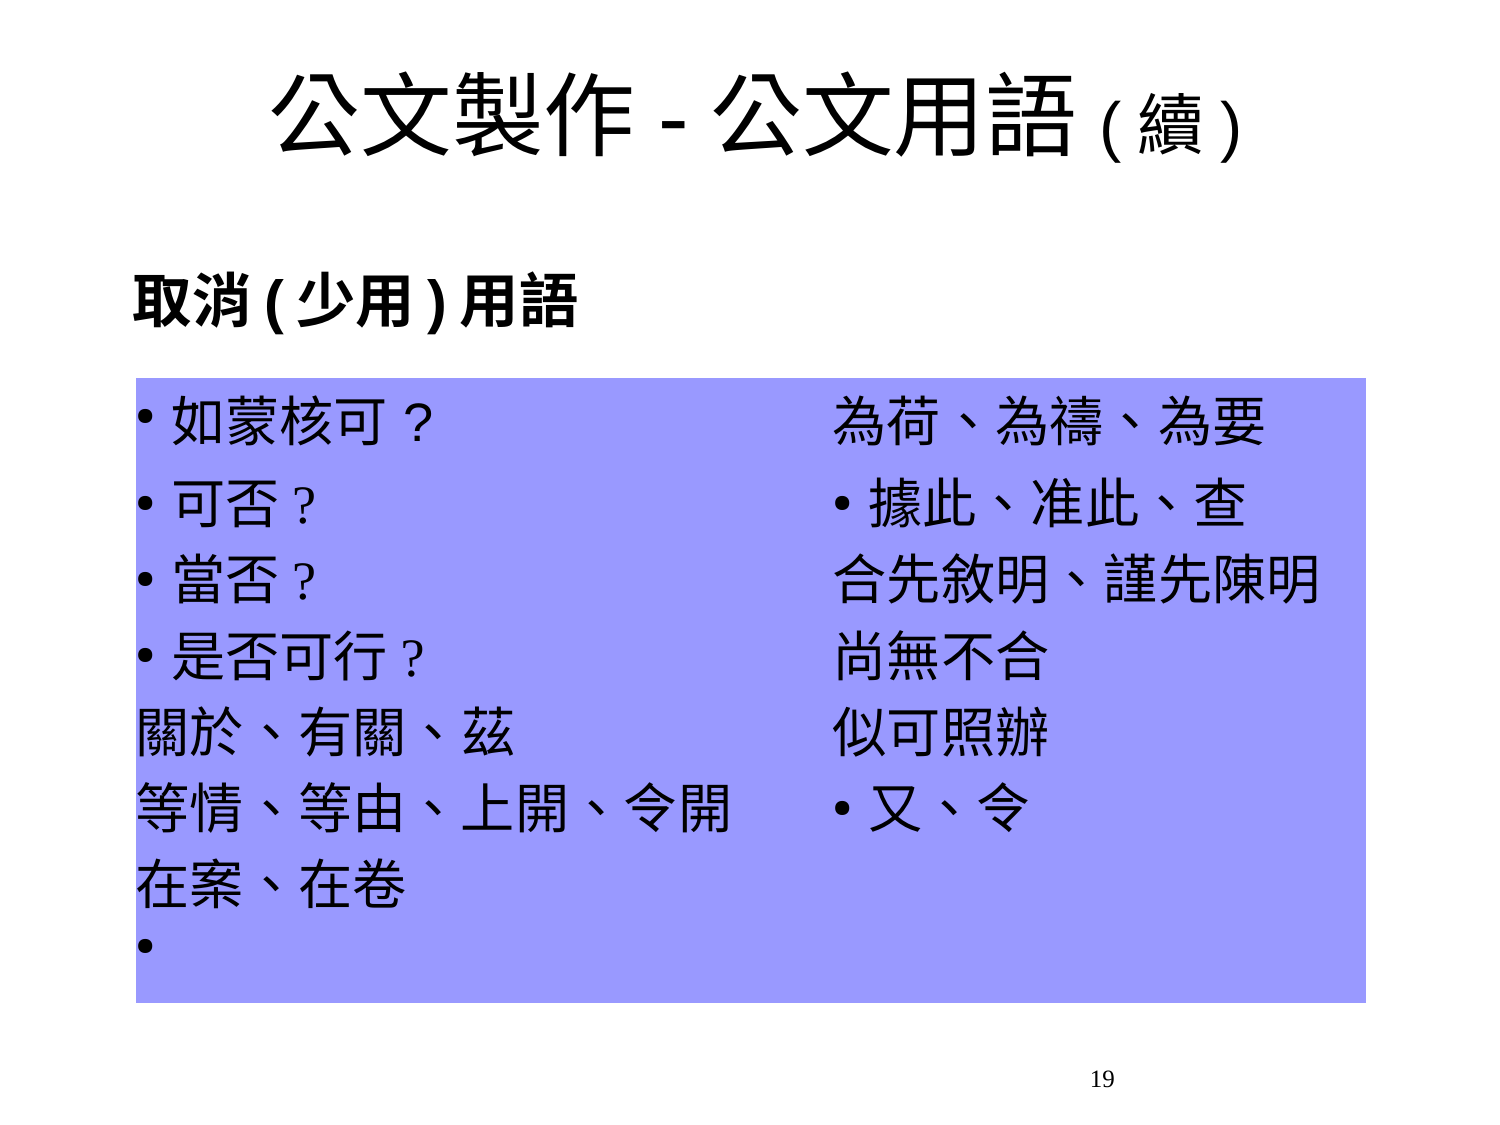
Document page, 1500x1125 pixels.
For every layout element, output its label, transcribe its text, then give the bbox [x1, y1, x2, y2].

table_cell [833, 854, 1366, 1003]
table_header 為荷、為禱、為要 [833, 378, 1366, 473]
table_cell 在案、在卷 [136, 854, 833, 1003]
table_cell 尚無不合 [833, 626, 1366, 702]
table_cell 據此、准此、查 [833, 473, 1366, 550]
table_header 如蒙核可? [136, 378, 833, 473]
table_cell 當否? [136, 550, 833, 626]
table_cell 是否可行? [136, 626, 833, 702]
text_box [1074, 1025, 1426, 1101]
table_cell 合先敘明、謹先陳明 [833, 550, 1366, 626]
table_cell 似可照辦 [833, 702, 1366, 778]
table_cell 關於、有關、茲 [136, 702, 833, 778]
list 取消(少用)用語 [64, 255, 1459, 976]
table_cell 可否? [136, 473, 833, 550]
table_cell 又、令 [833, 778, 1366, 854]
title 公文製作-公文用語(續) [135, 0, 1377, 225]
table_cell 等情、等由、上開、令開 [136, 778, 833, 854]
